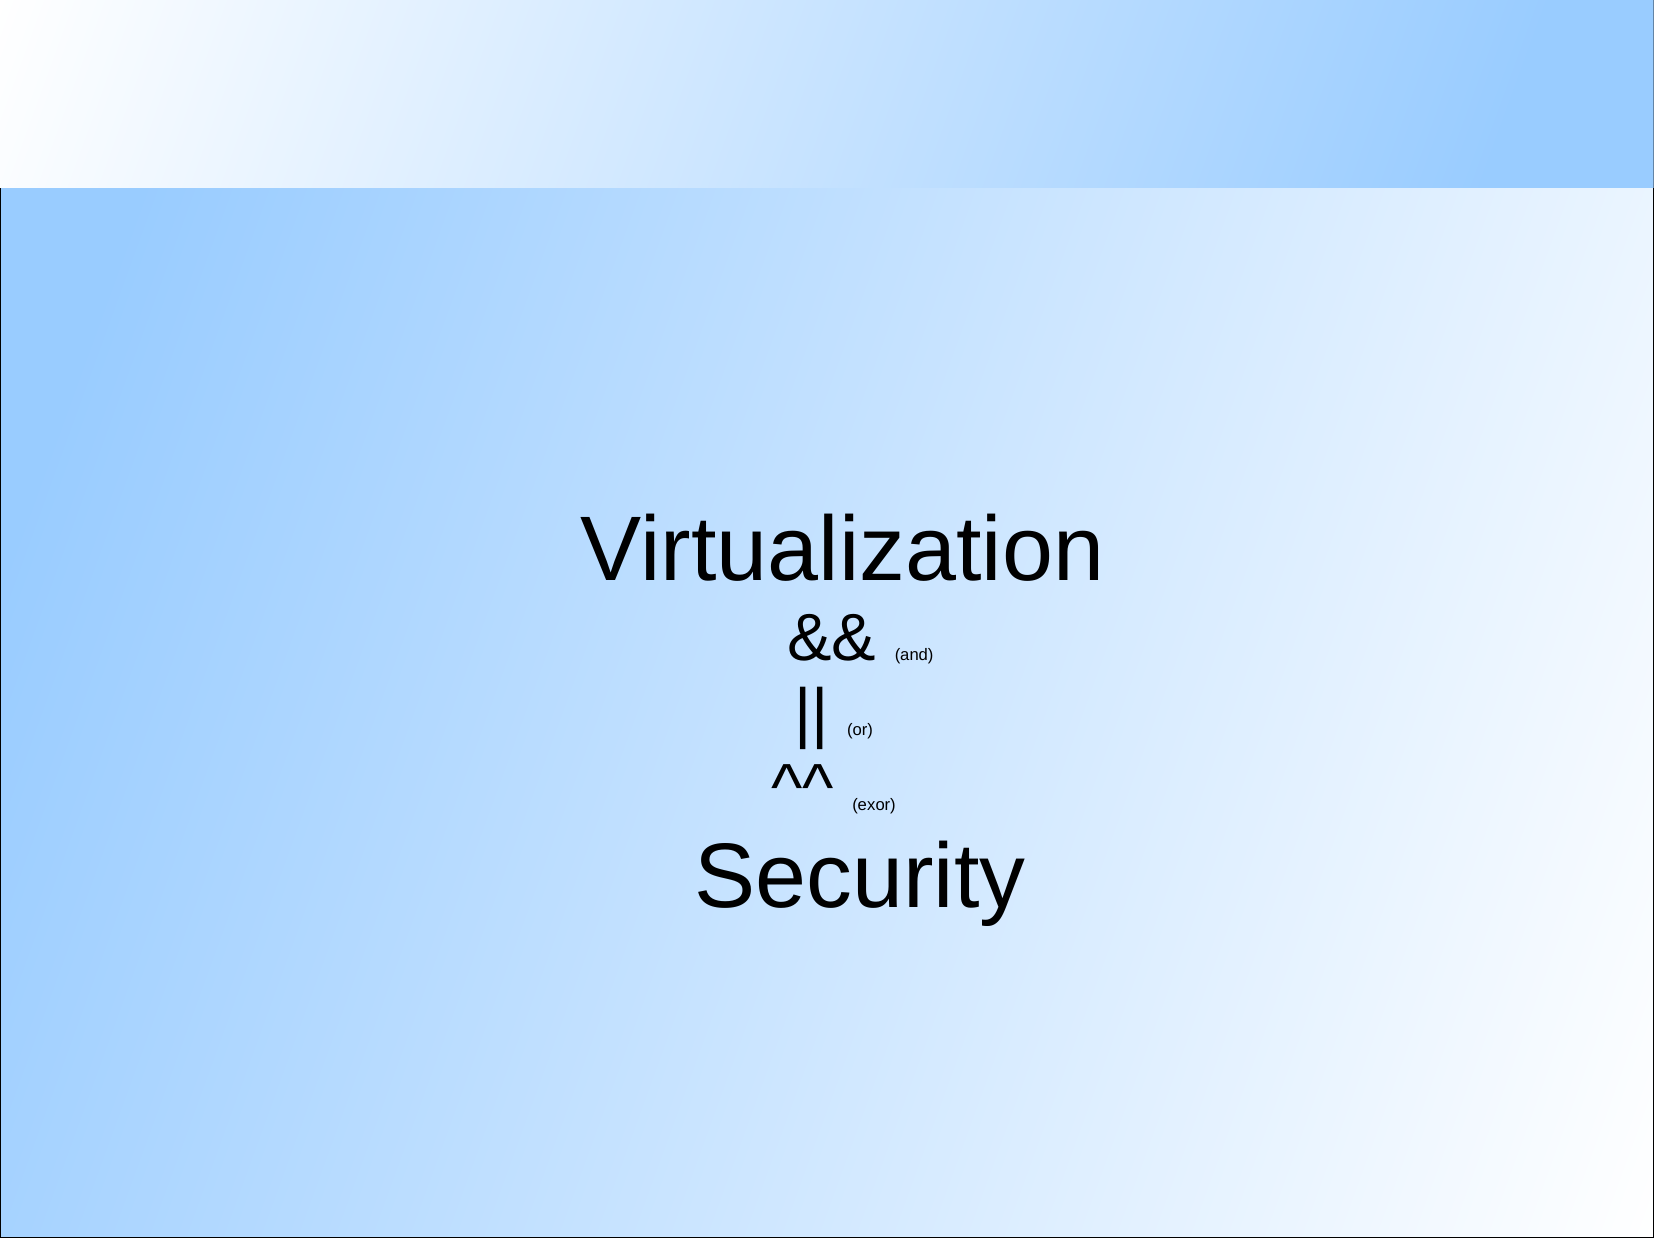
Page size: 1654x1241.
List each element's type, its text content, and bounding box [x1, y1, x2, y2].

subtitle Virtualization && (and) || (or) ^^ (exor) Security [37, 225, 1613, 1201]
